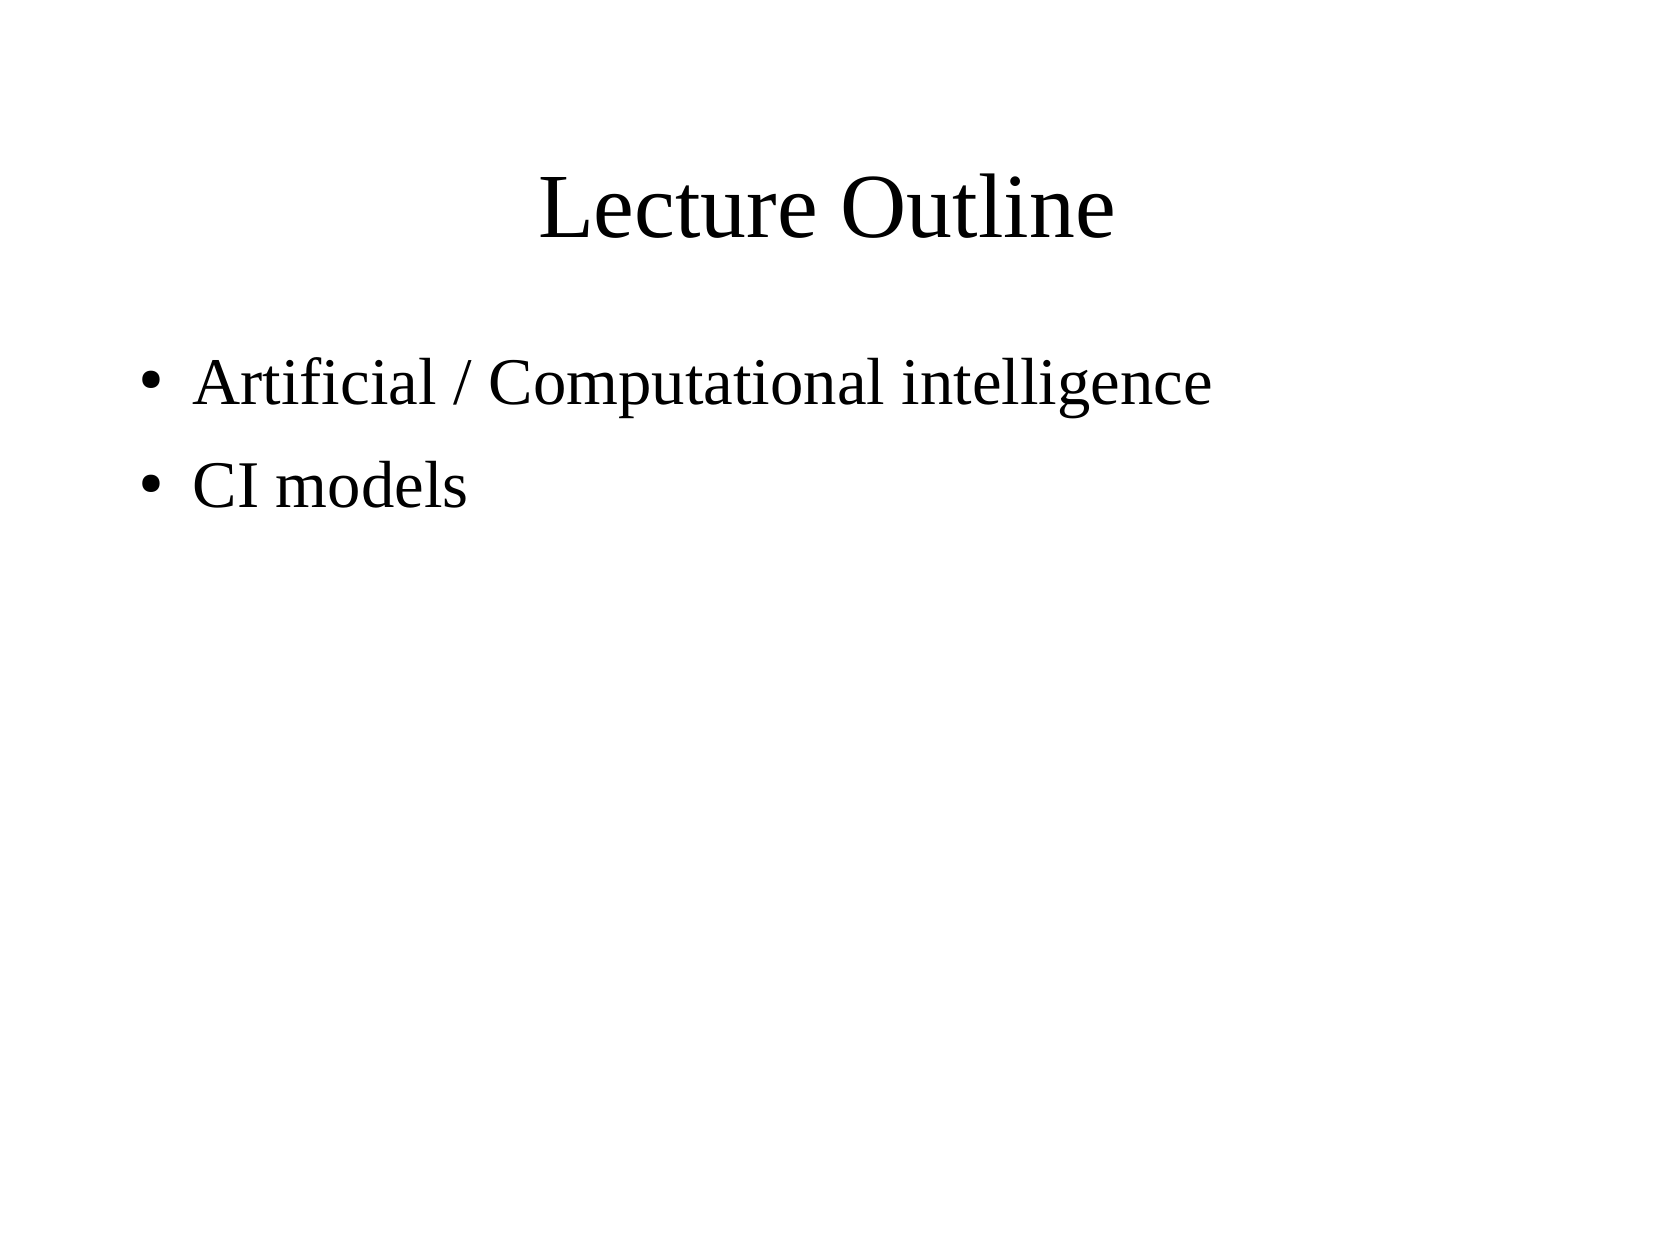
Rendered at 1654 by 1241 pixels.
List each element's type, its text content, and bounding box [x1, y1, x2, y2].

title Lecture Outline [121, 102, 1534, 311]
list Artificial / Computational intelligence CI models [121, 344, 1534, 1127]
